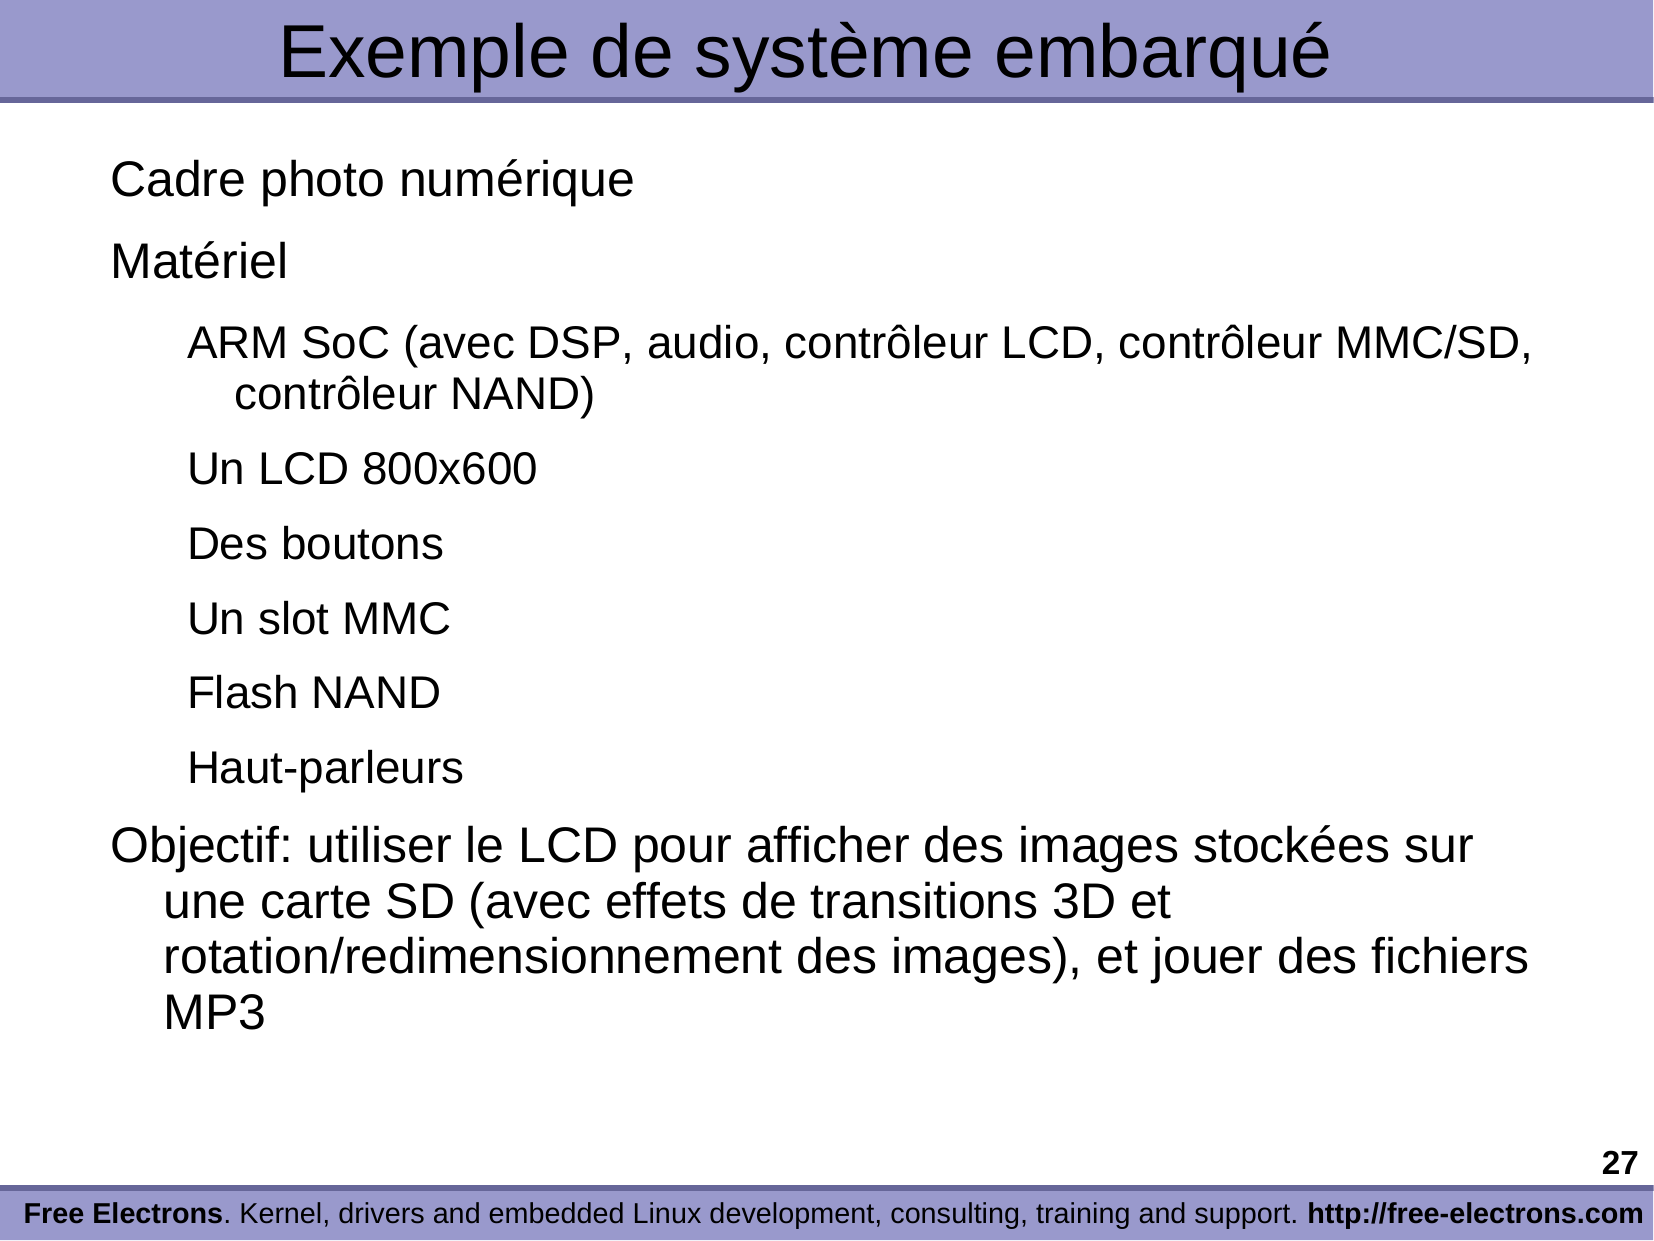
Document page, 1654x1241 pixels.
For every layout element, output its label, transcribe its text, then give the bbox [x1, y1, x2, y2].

list Cadre photo numérique Matériel ARM SoC (avec DSP, audio, contrôleur LCD, contrôleur MMC/SD, contrôleur NAND) Un LCD 800x600 Des boutons Un slot MMC Flash NAND Haut-parleurs Objectif: utiliser le LCD pour afficher des images stockées sur une carte SD (avec effets de transitions 3D et rotation/redimensionnement des images), et jouer des fichiers MP3 [92, 150, 1538, 1118]
title Exemple de système embarqué [60, 4, 1551, 98]
